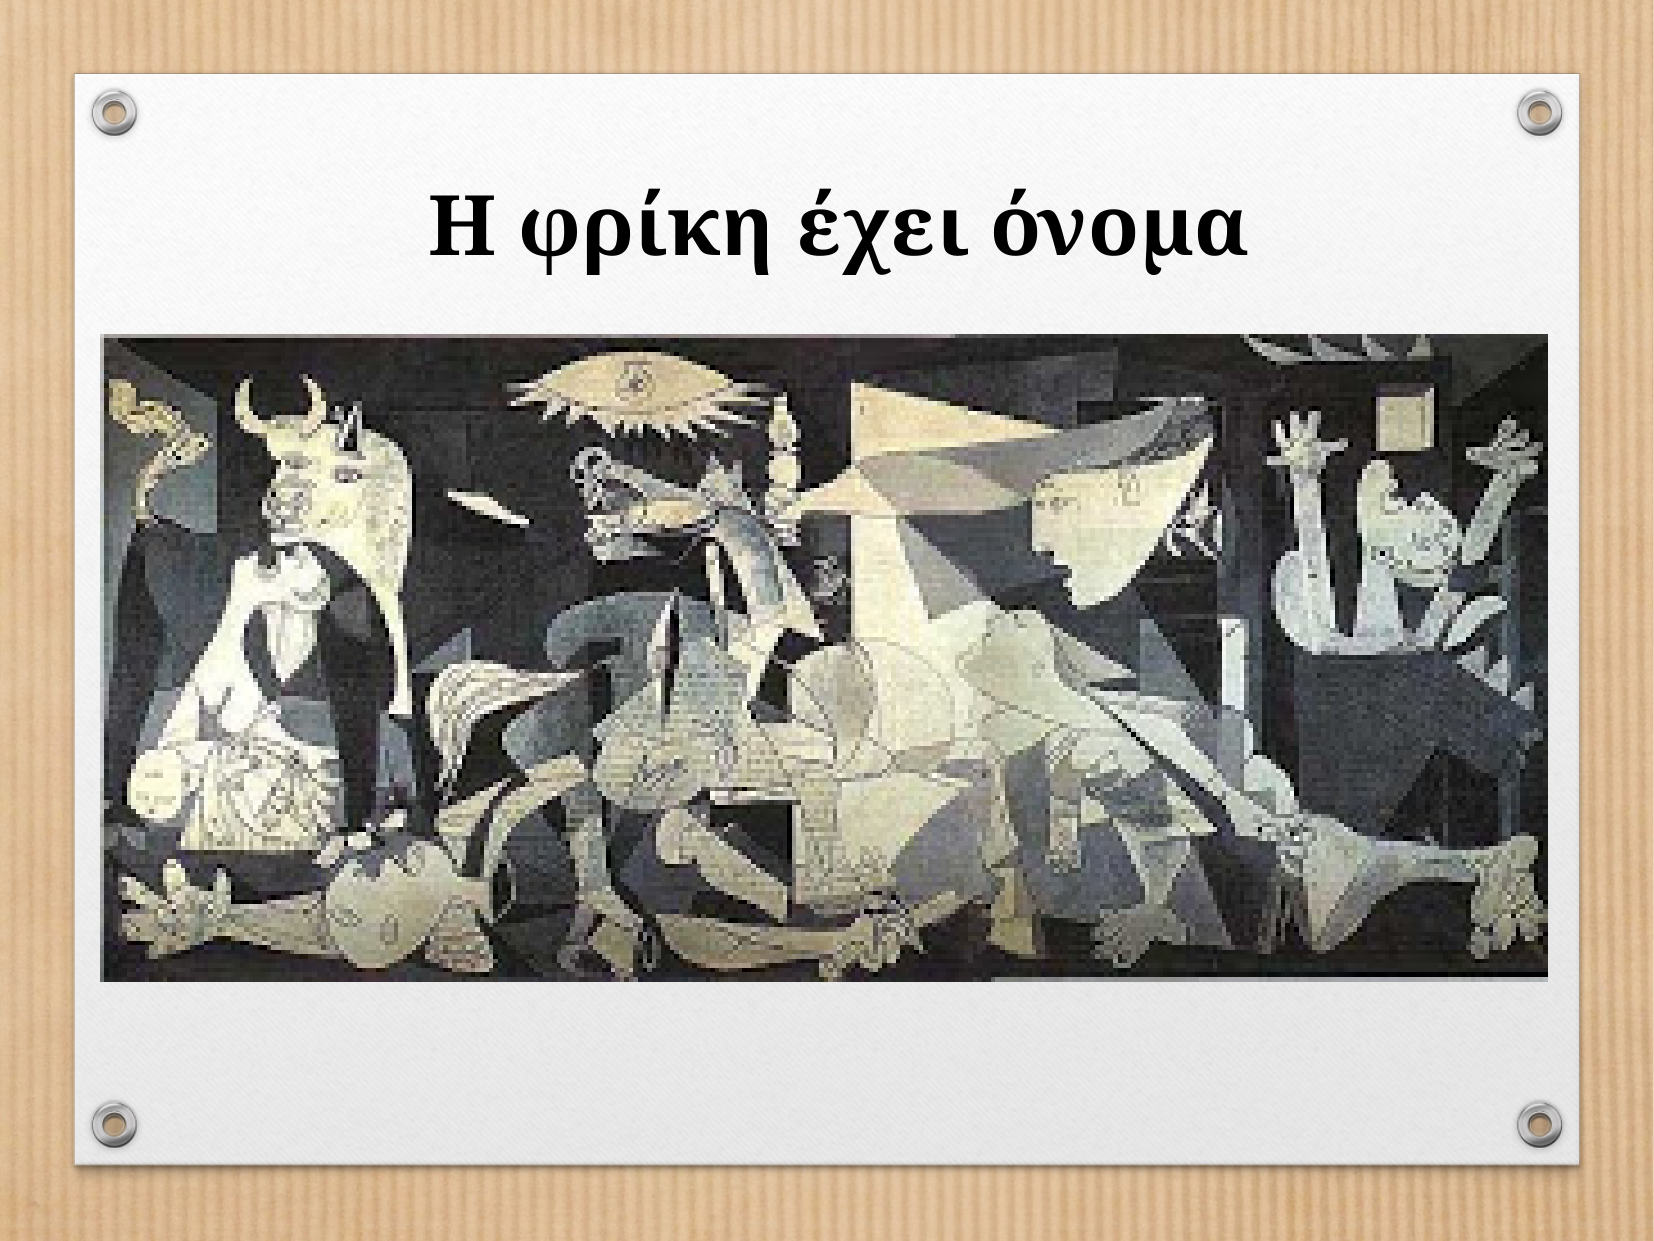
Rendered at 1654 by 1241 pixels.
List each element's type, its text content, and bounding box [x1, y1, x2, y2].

picture [100, 334, 1548, 982]
text_box Η φρίκη έχει όνομα [413, 164, 1112, 281]
